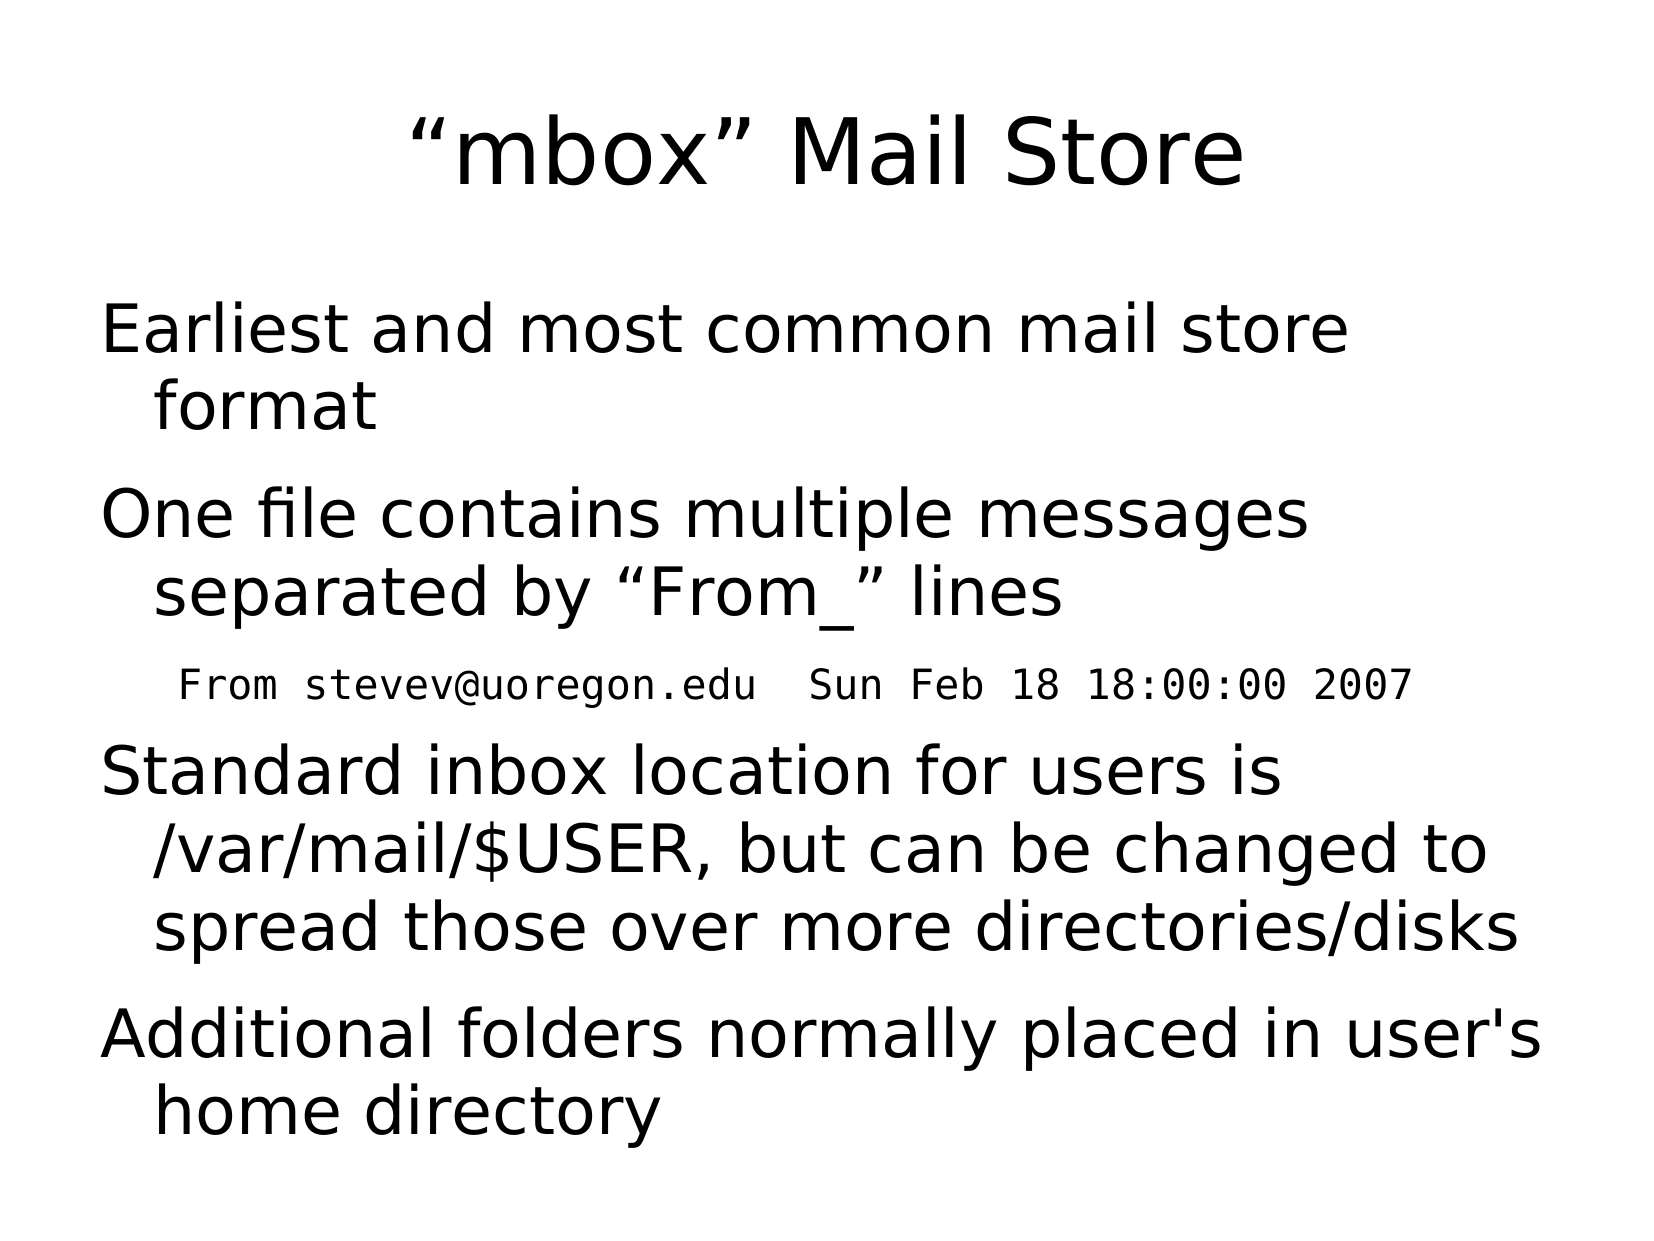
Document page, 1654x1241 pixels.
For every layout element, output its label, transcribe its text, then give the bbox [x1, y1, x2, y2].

list Earliest and most common mail store format One file contains multiple messages separated by “From_” lines From stevev@uoregon.edu Sun Feb 18 18:00:00 2007 Standard inbox location for users is /var/mail/$USER, but can be changed to spread those over more directories/disks Additional folders normally placed in user's home directory [82, 290, 1571, 1151]
title “mbox” Mail Store [82, 49, 1571, 257]
